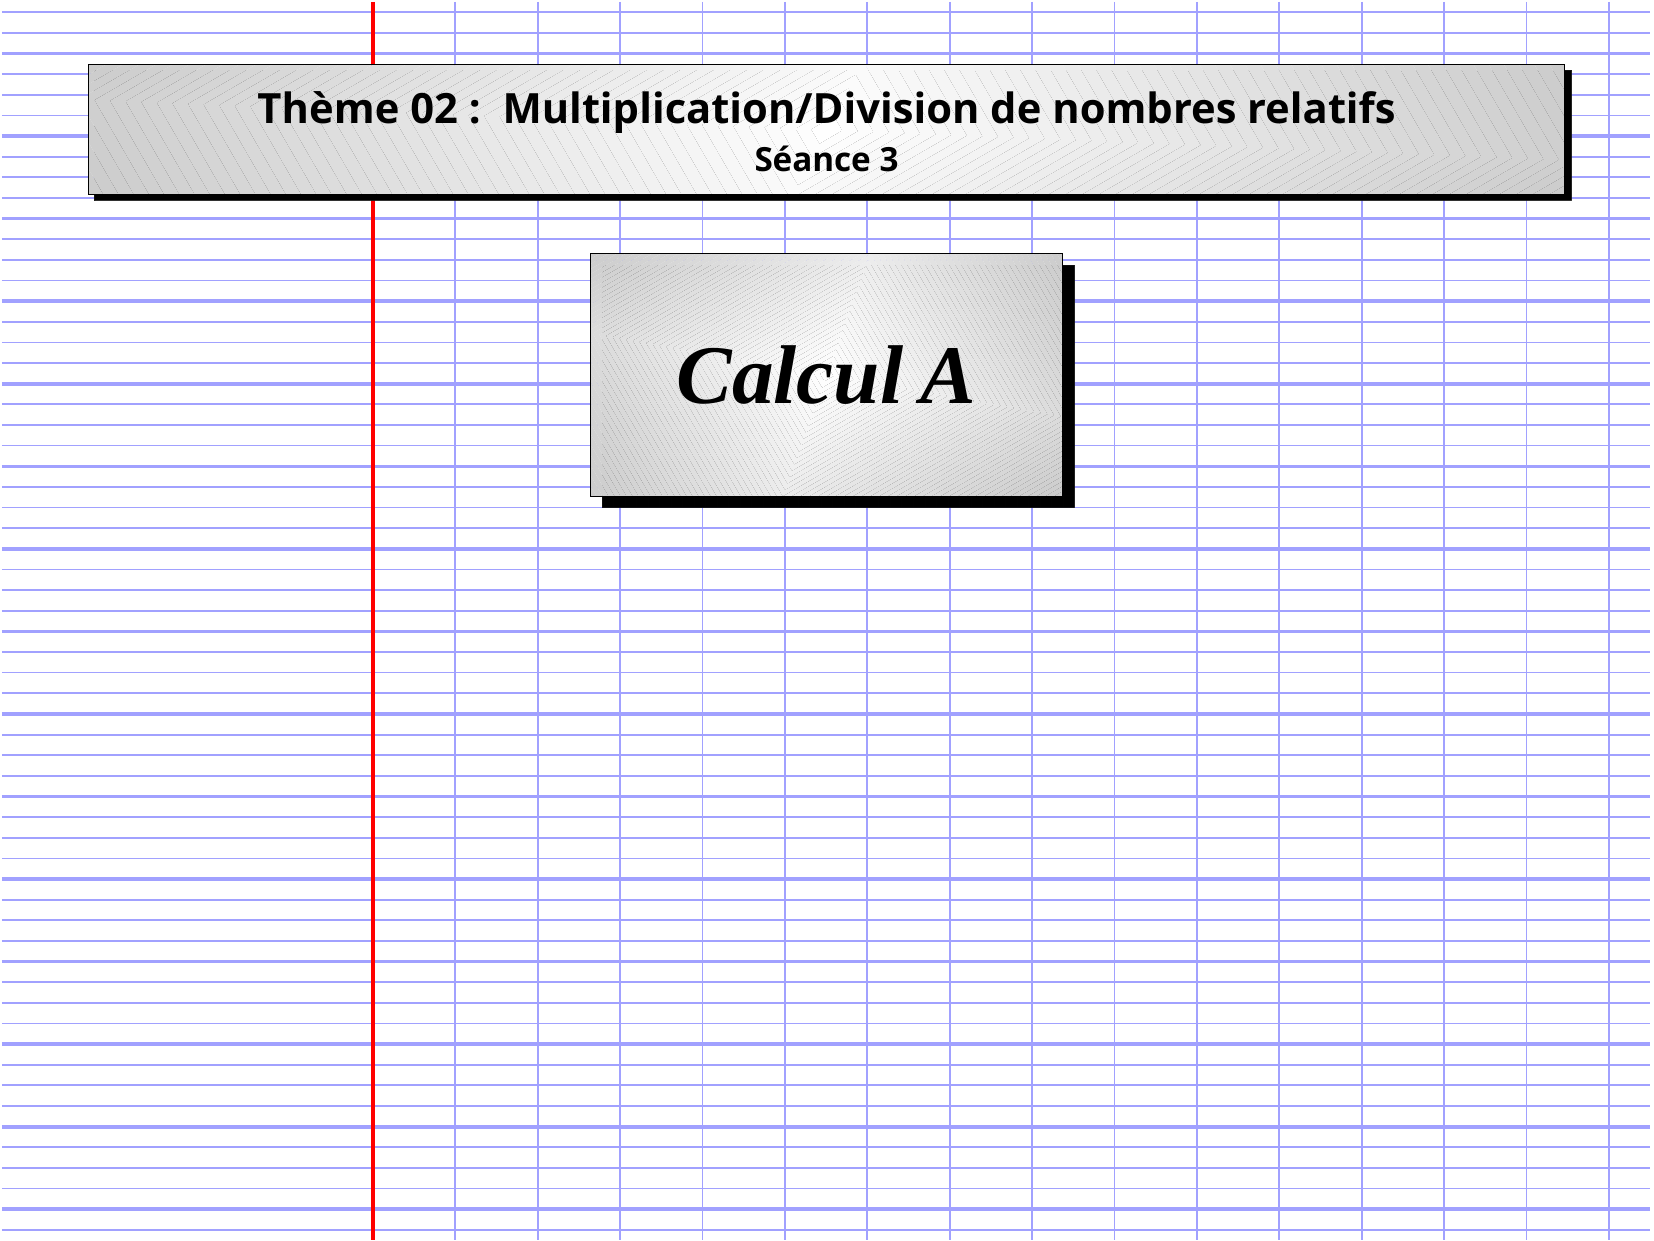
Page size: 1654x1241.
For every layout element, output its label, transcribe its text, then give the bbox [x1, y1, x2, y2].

picture [0, 0, 1654, 1241]
text_box Calcul A [590, 253, 1063, 497]
text_box Thème 02 : Multiplication/Division de nombres relatifs Séance 3 [88, 64, 1565, 195]
